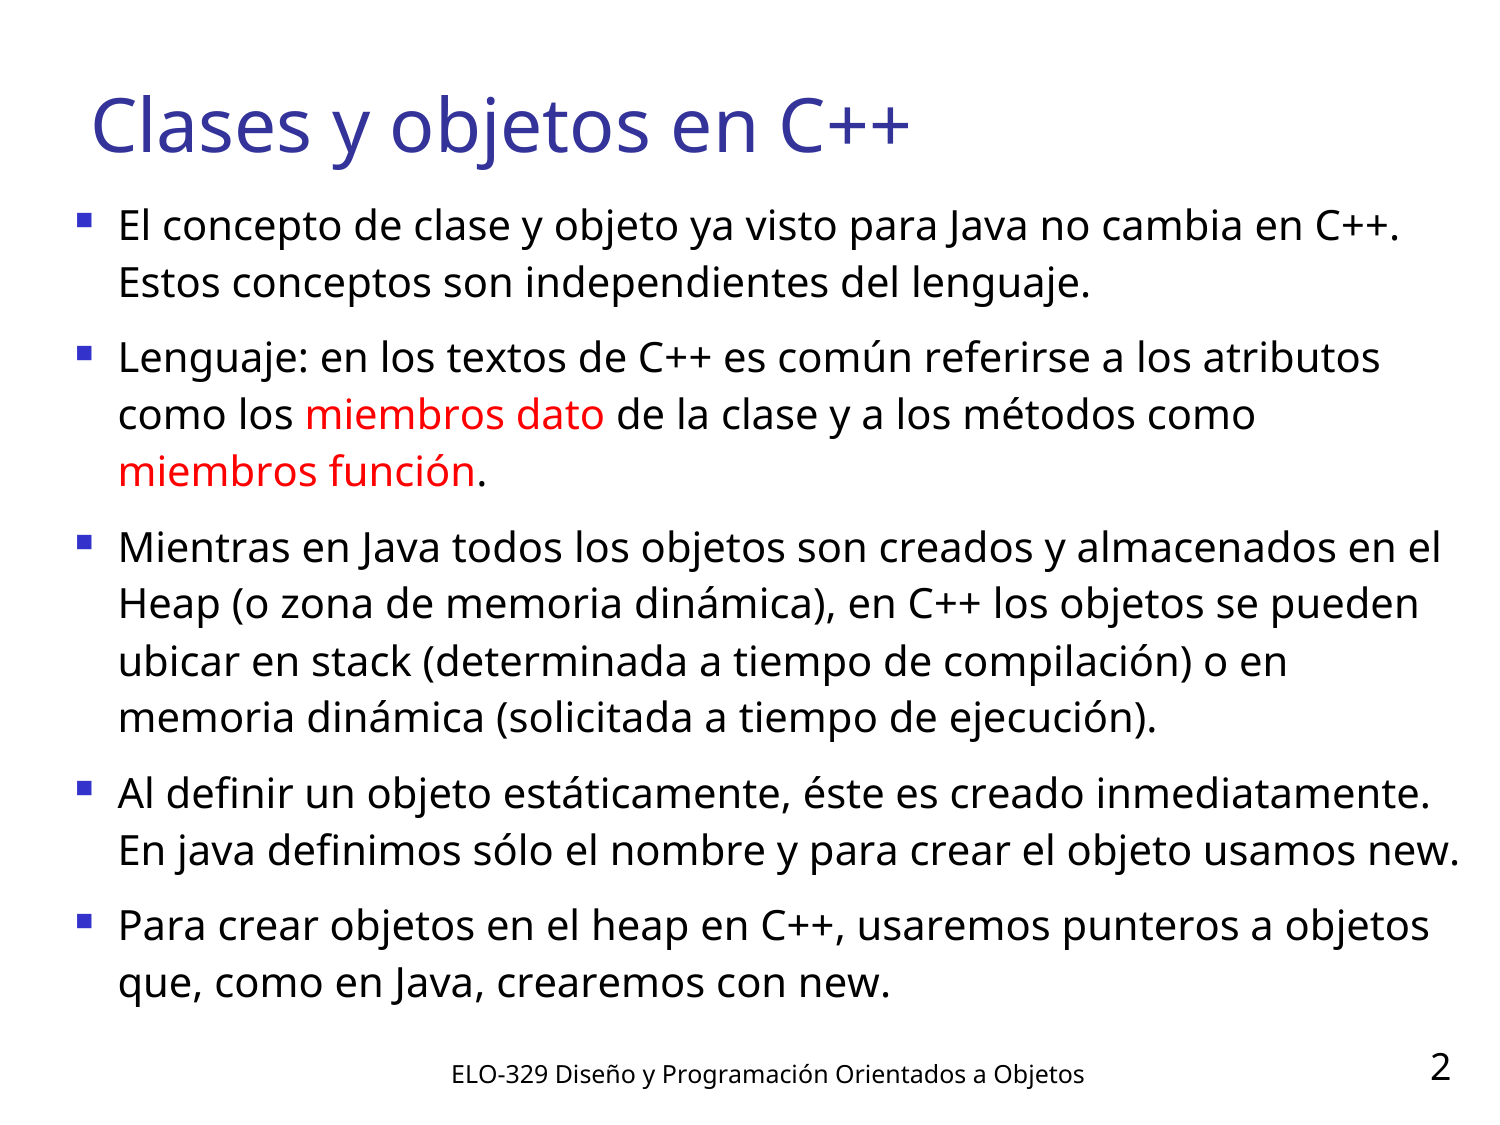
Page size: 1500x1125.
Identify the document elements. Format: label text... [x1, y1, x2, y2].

title Clases y objetos en C++ [75, 4, 1500, 183]
list El concepto de clase y objeto ya visto para Java no cambia en C++. Estos conceptos son independientes del lenguaje. Lenguaje: en los textos de C++ es común referirse a los atributos como los miembros dato de la clase y a los métodos como miembros función. Mientras en Java todos los objetos son creados y almacenados en el Heap (o zona de memoria dinámica), en C++ los objetos se pueden ubicar en stack (determinada a tiempo de compilación) o en memoria dinámica (solicitada a tiempo de ejecución). Al definir un objeto estáticamente, éste es creado inmediatamente. En java definimos sólo el nombre y para crear el objeto usamos new. Para crear objetos en el heap en C++, usaremos punteros a objetos que, como en Java, crearemos con new. [75, 195, 1462, 1021]
